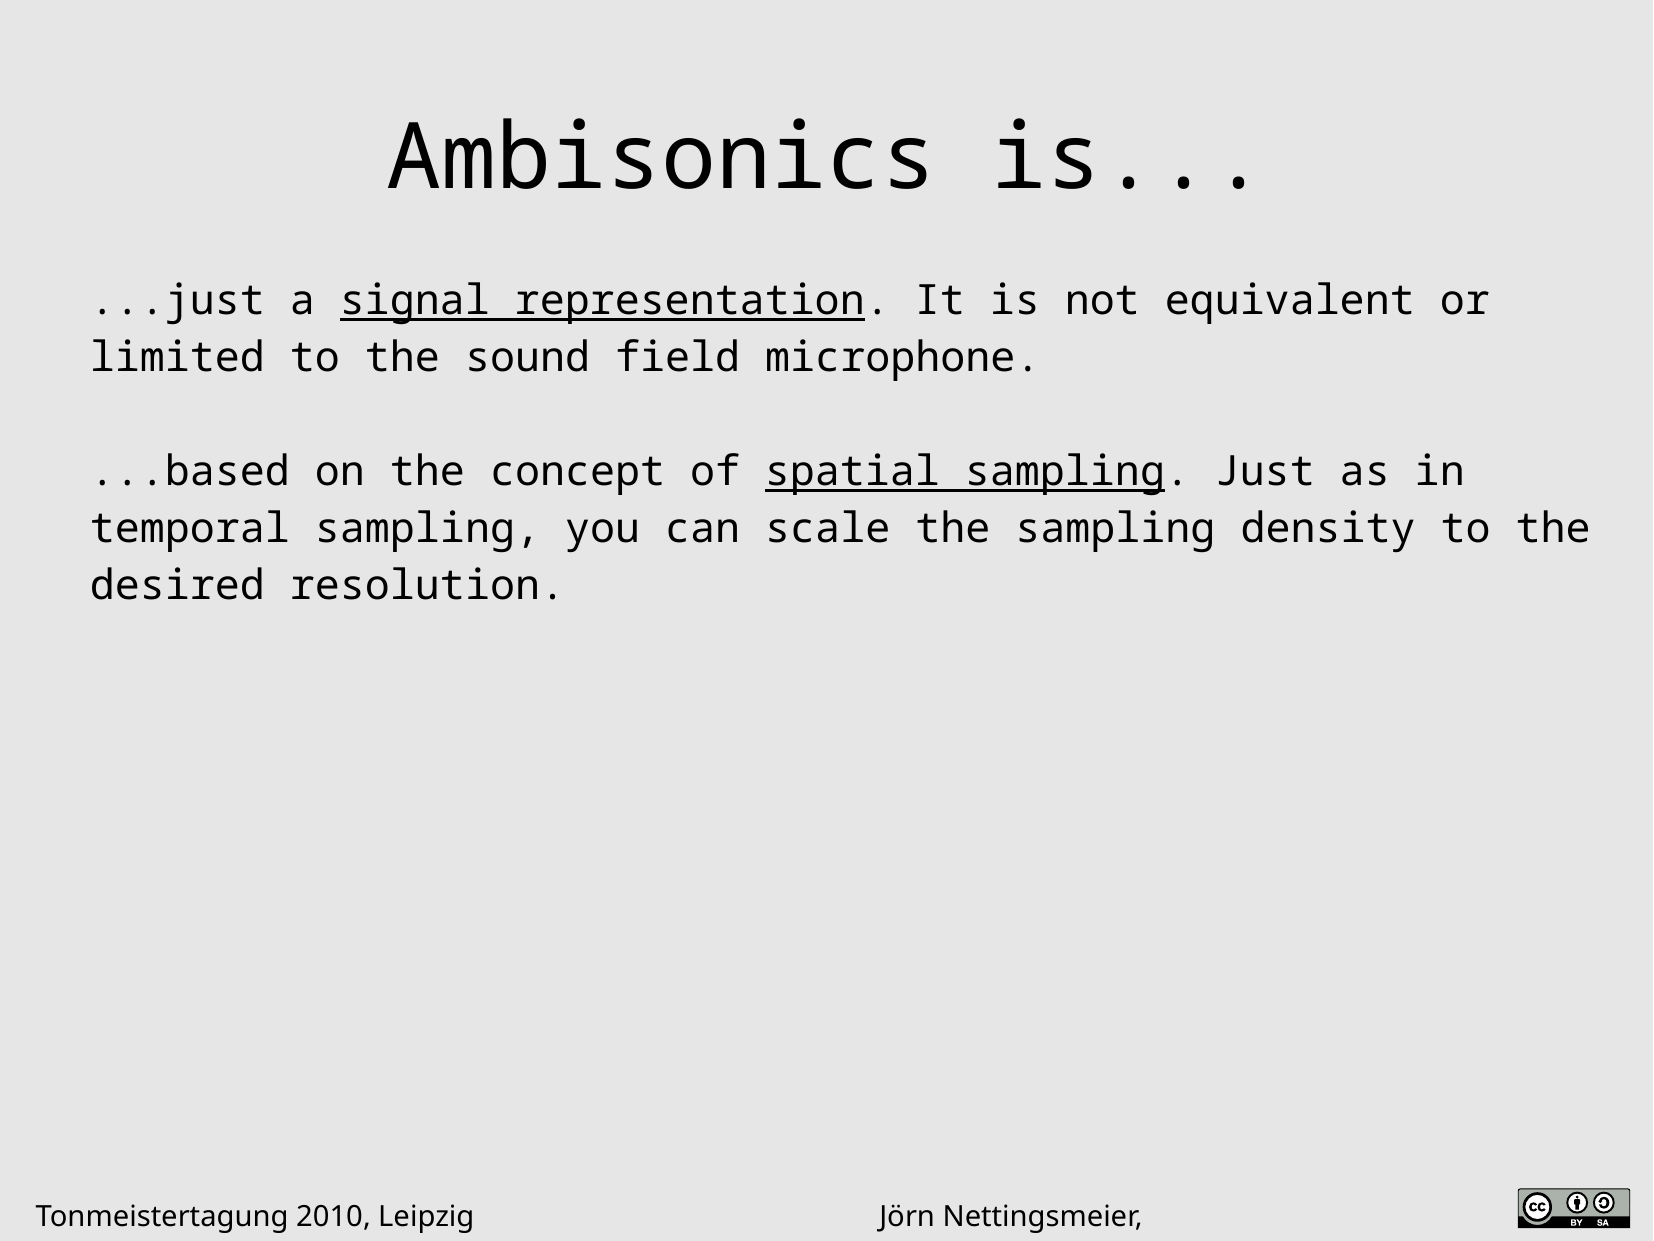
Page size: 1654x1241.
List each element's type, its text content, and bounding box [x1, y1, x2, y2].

title Ambisonics is... [82, 49, 1571, 257]
text_box ...just a signal representation. It is not equivalent or limited to the sound field microphone. ...based on the concept of spatial sampling. Just as in temporal sampling, you can scale the sampling density to the desired resolution. [75, 262, 1613, 666]
